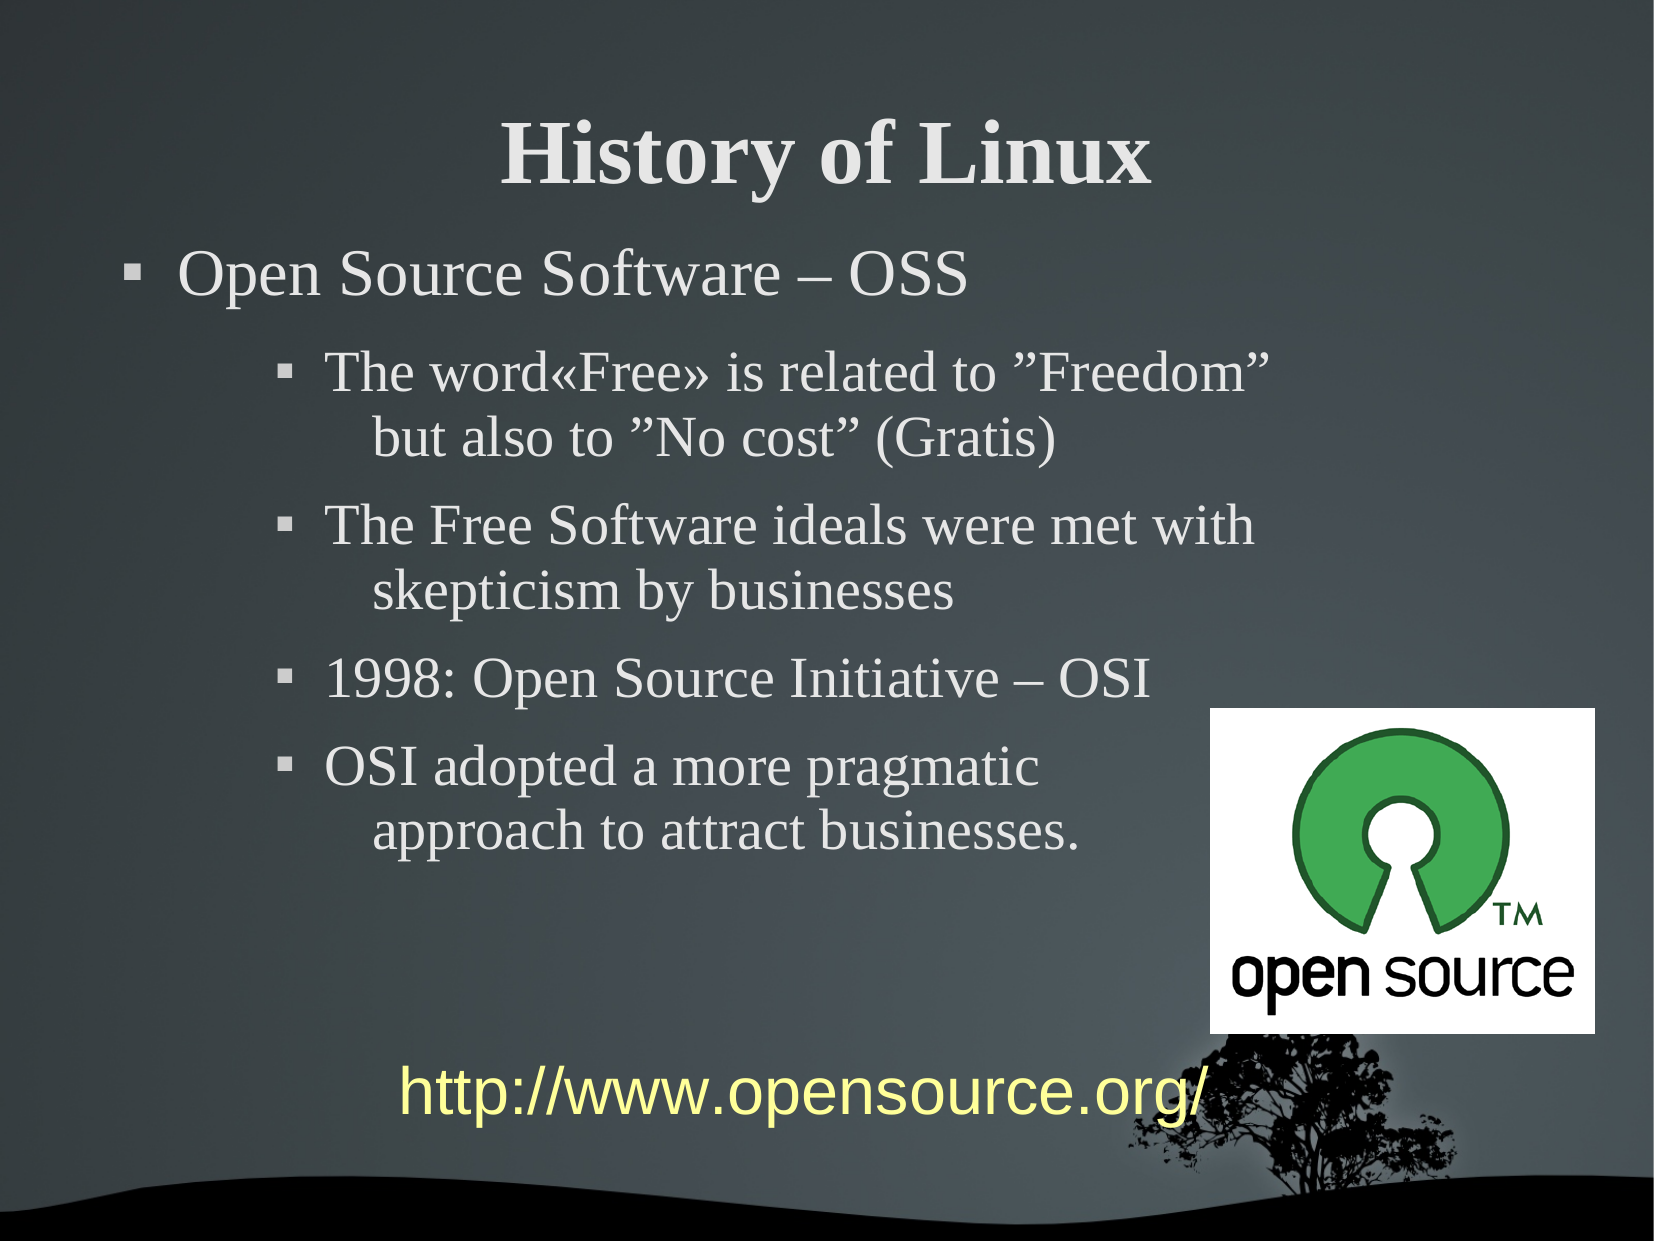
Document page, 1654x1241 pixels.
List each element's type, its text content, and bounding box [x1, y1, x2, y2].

picture [0, 0, 1654, 1241]
list Open Source Software – OSS The word«Free» is related to ”Freedom” but also to ”No cost” (Gratis) The Free Software ideals were met with skepticism by businesses 1998: Open Source Initiative – OSI OSI adopted a more pragmatic approach to attract businesses. [88, 236, 1577, 1216]
title History of Linux [82, 49, 1572, 257]
text_box http://www.opensource.org/ [383, 1046, 1241, 1136]
